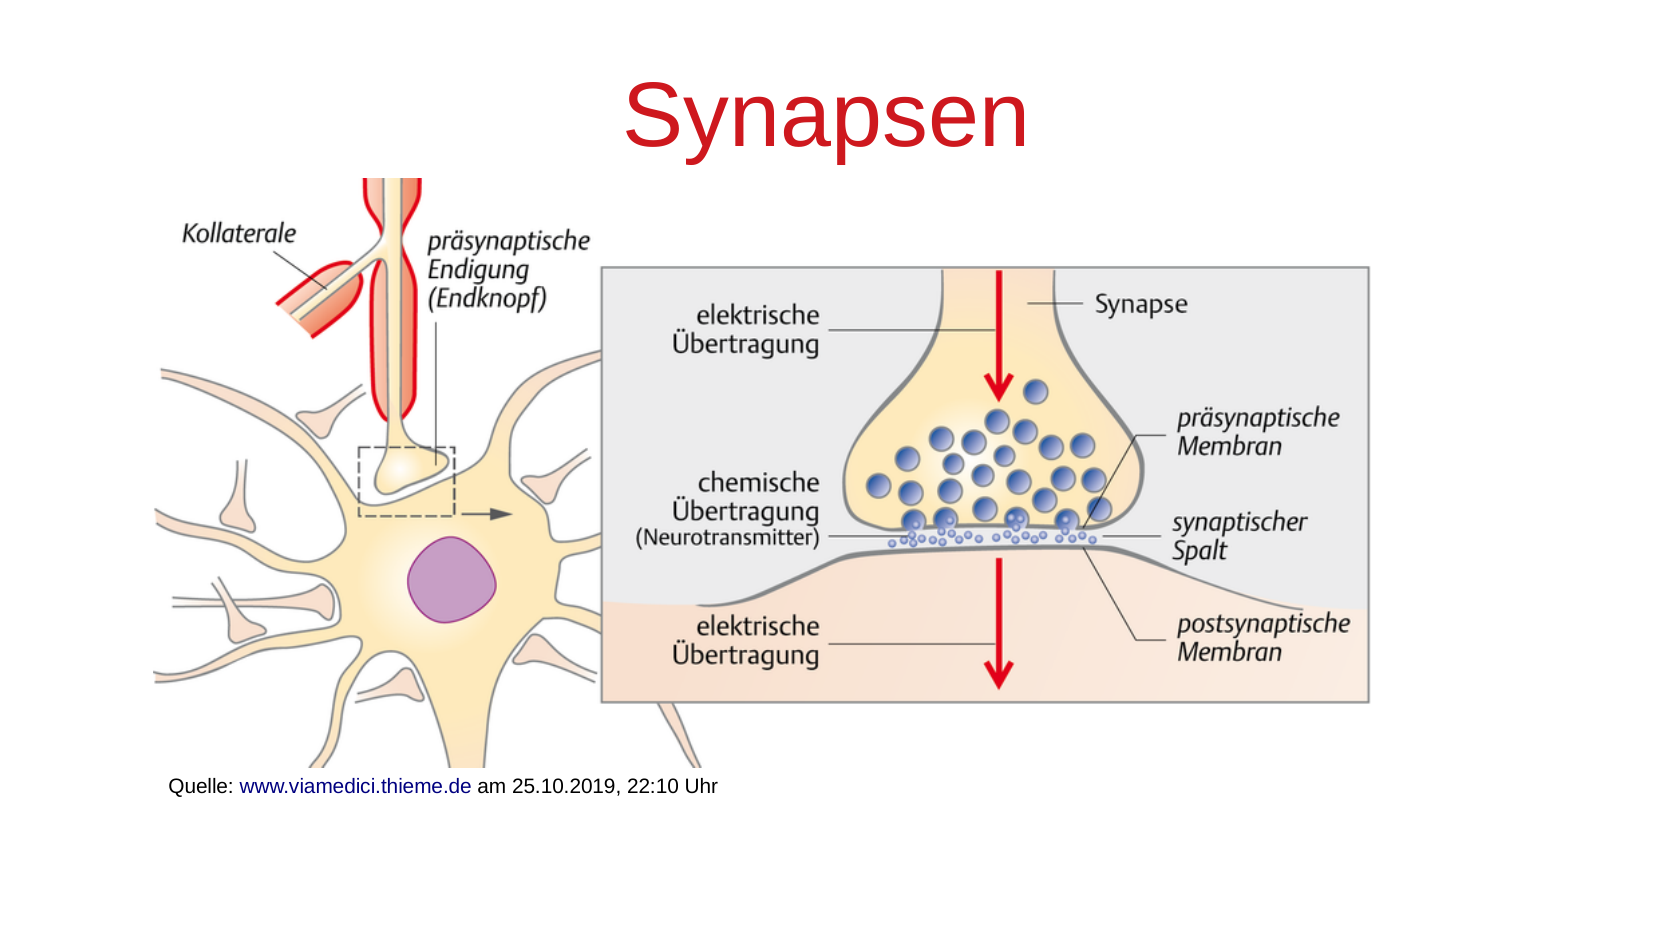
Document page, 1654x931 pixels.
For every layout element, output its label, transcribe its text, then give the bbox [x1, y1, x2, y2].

title Synapsen [82, 37, 1571, 193]
picture [153, 178, 1371, 768]
text_box Quelle: www.viamedici.thieme.de am 25.10.2019, 22:10 Uhr [153, 767, 733, 806]
